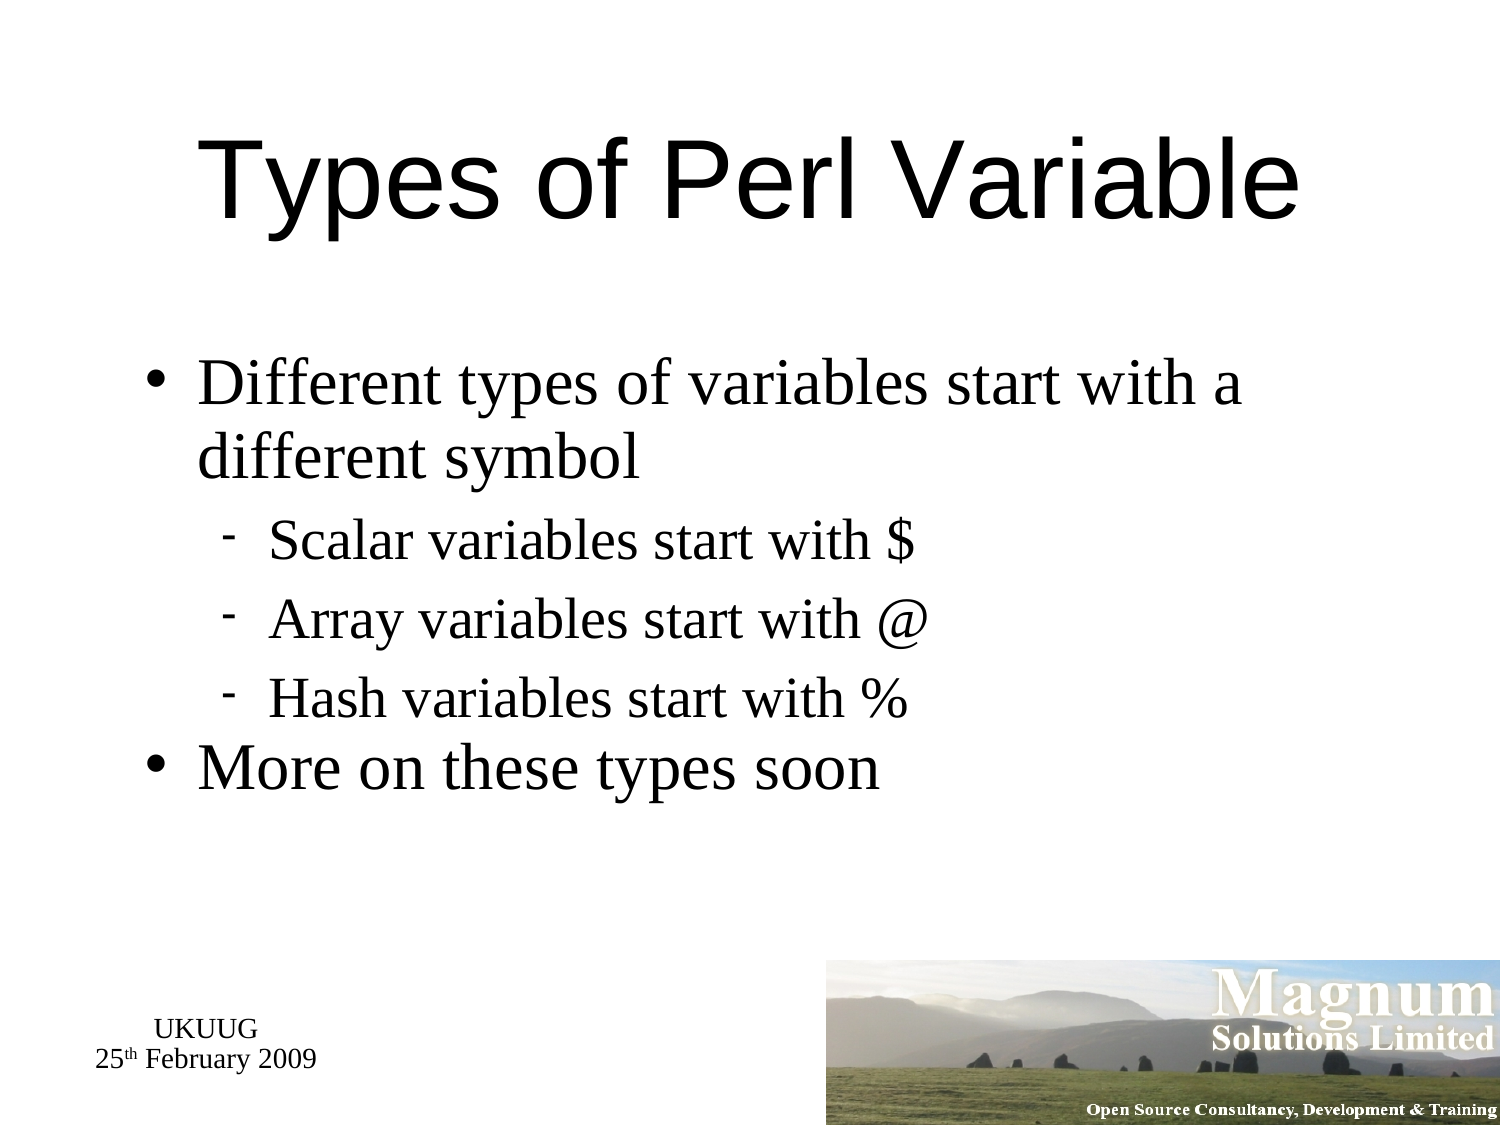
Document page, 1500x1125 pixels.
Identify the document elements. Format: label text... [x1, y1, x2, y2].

title Types of Perl Variable [112, 62, 1388, 250]
picture [826, 960, 1500, 1125]
list Different types of variables start with a different symbol Scalar variables start with $ Array variables start with @ Hash variables start with % More on these types soon [112, 337, 1388, 1013]
